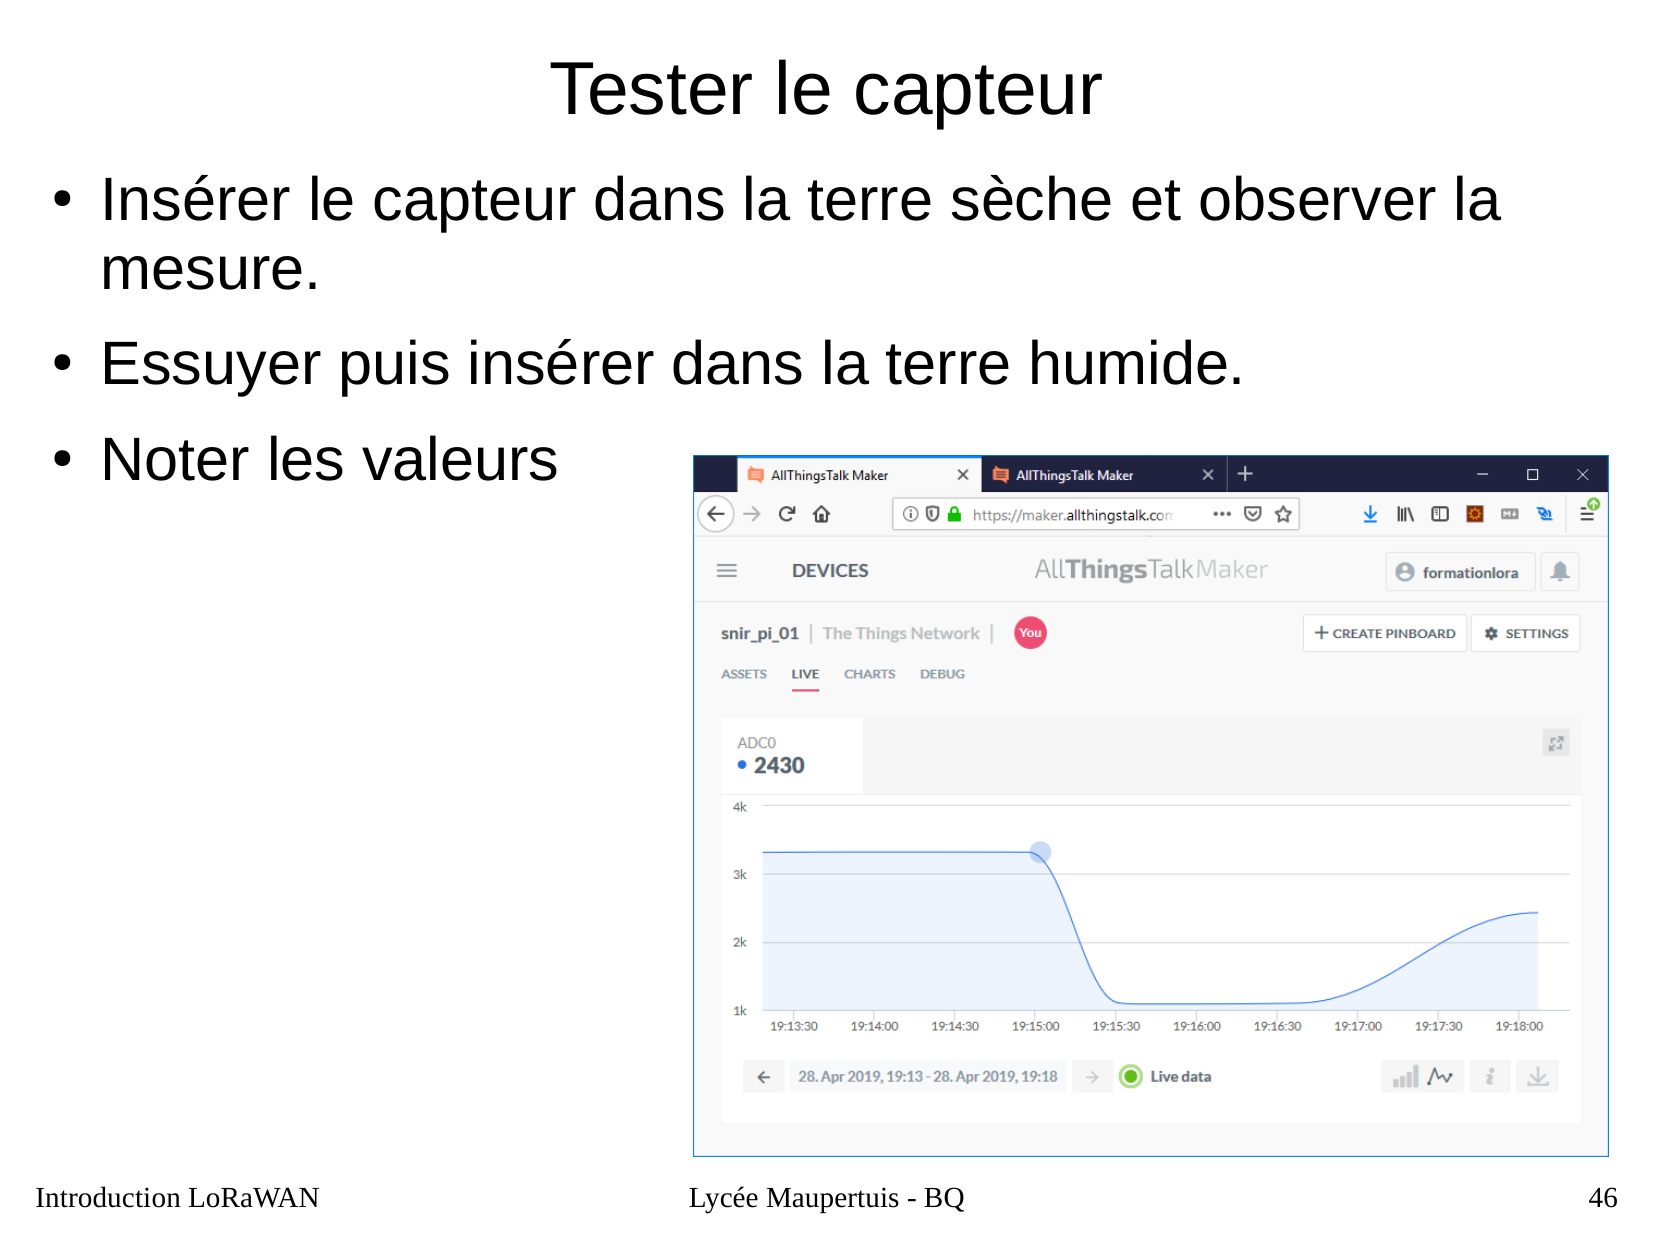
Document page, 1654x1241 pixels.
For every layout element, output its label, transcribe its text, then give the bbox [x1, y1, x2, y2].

list Insérer le capteur dans la terre sèche et observer la mesure. Essuyer puis insérer dans la terre humide. Noter les valeurs [35, 165, 1619, 496]
title Tester le capteur [35, 35, 1619, 142]
picture [693, 455, 1609, 1157]
